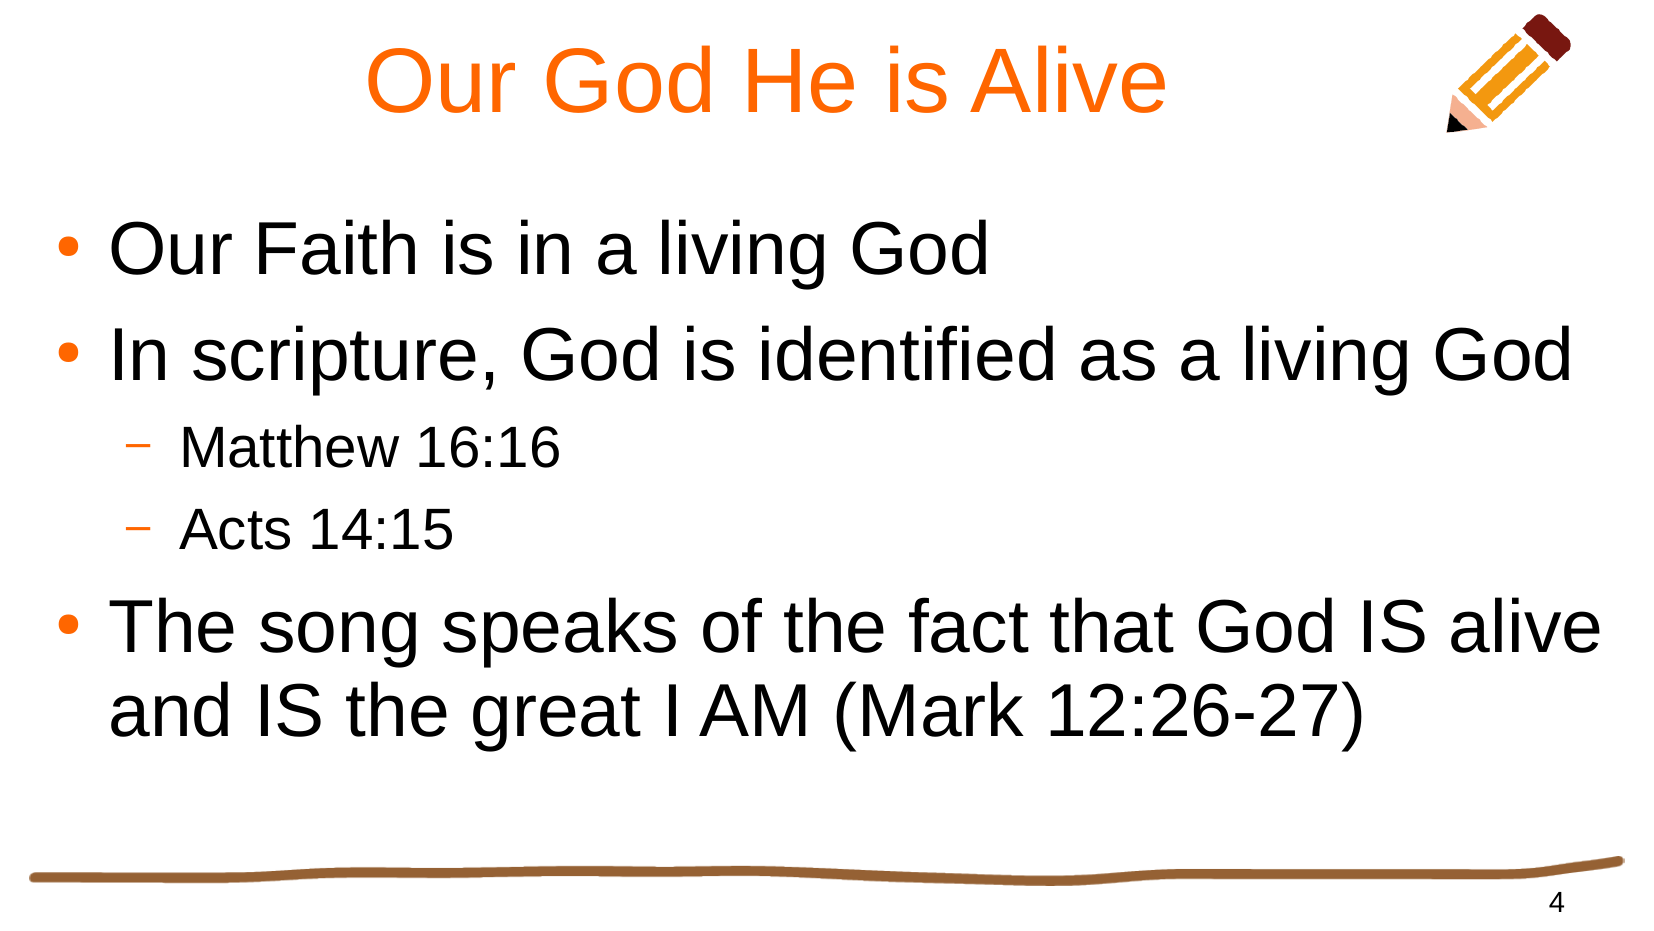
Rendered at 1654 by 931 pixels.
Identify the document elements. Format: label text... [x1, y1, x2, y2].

list Our Faith is in a living God In scripture, God is identified as a living God Matthew 16:16 Acts 14:15 The song speaks of the fact that God IS alive and IS the great I AM (Mark 12:26-27) [37, 206, 1613, 857]
picture [29, 856, 1625, 886]
title Our God He is Alive [88, 29, 1447, 133]
picture [1446, 14, 1571, 133]
